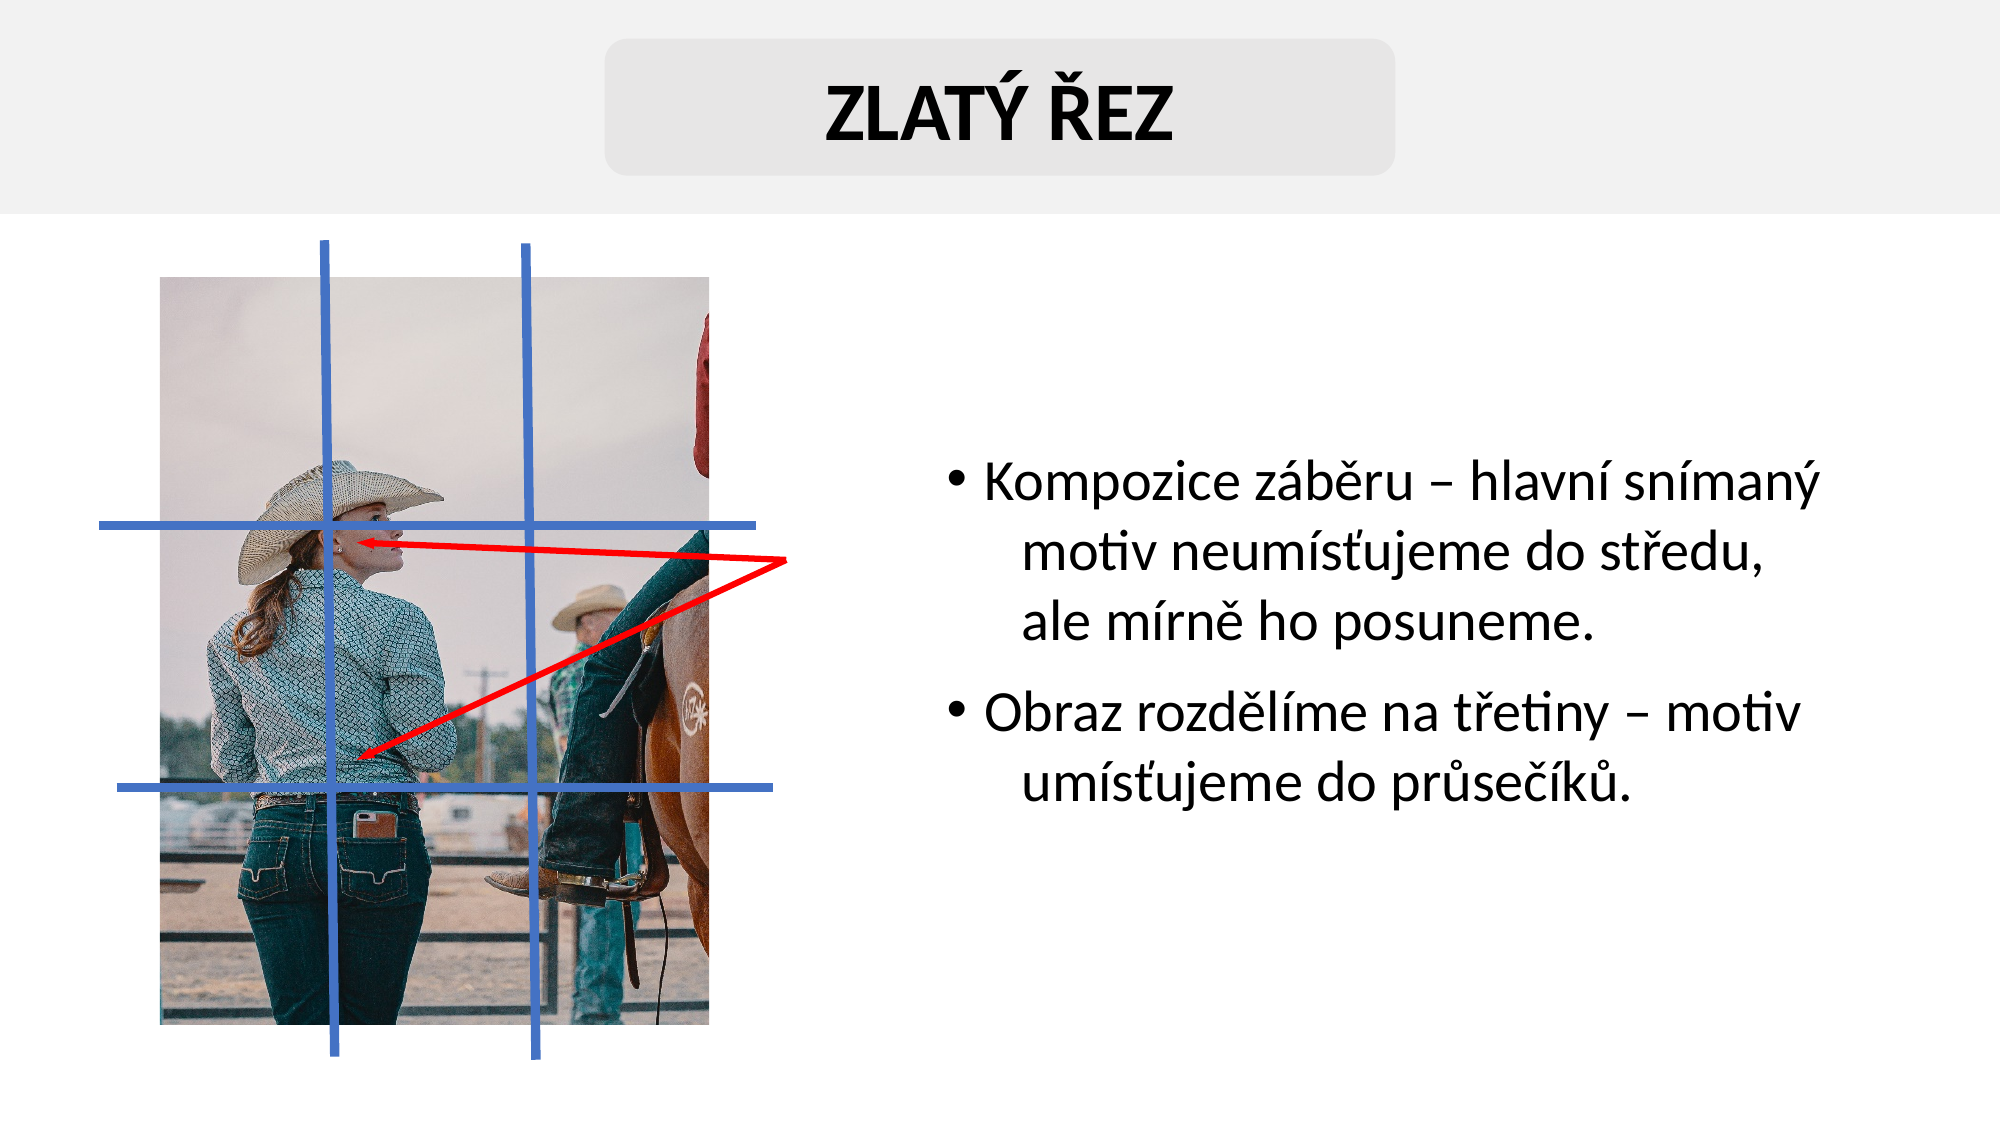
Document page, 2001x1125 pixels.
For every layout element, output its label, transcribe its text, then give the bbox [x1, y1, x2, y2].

picture [159, 277, 323, 521]
picture [535, 530, 710, 553]
picture [538, 792, 710, 1026]
picture [333, 530, 527, 783]
picture [337, 792, 530, 1026]
picture [159, 530, 326, 783]
picture [536, 600, 710, 783]
text_box ZLATÝ ŘEZ [604, 38, 1396, 176]
text_box Kompozice záběru – hlavní snímaný motiv neumísťujeme do středu, ale mírně ho posuneme. Obraz rozdělíme na třetiny – motiv umísťujeme do průsečíků. [931, 434, 1841, 863]
text_box [0, 0, 2000, 214]
picture [531, 277, 710, 521]
picture [535, 553, 710, 672]
picture [159, 792, 329, 1026]
picture [330, 277, 524, 521]
